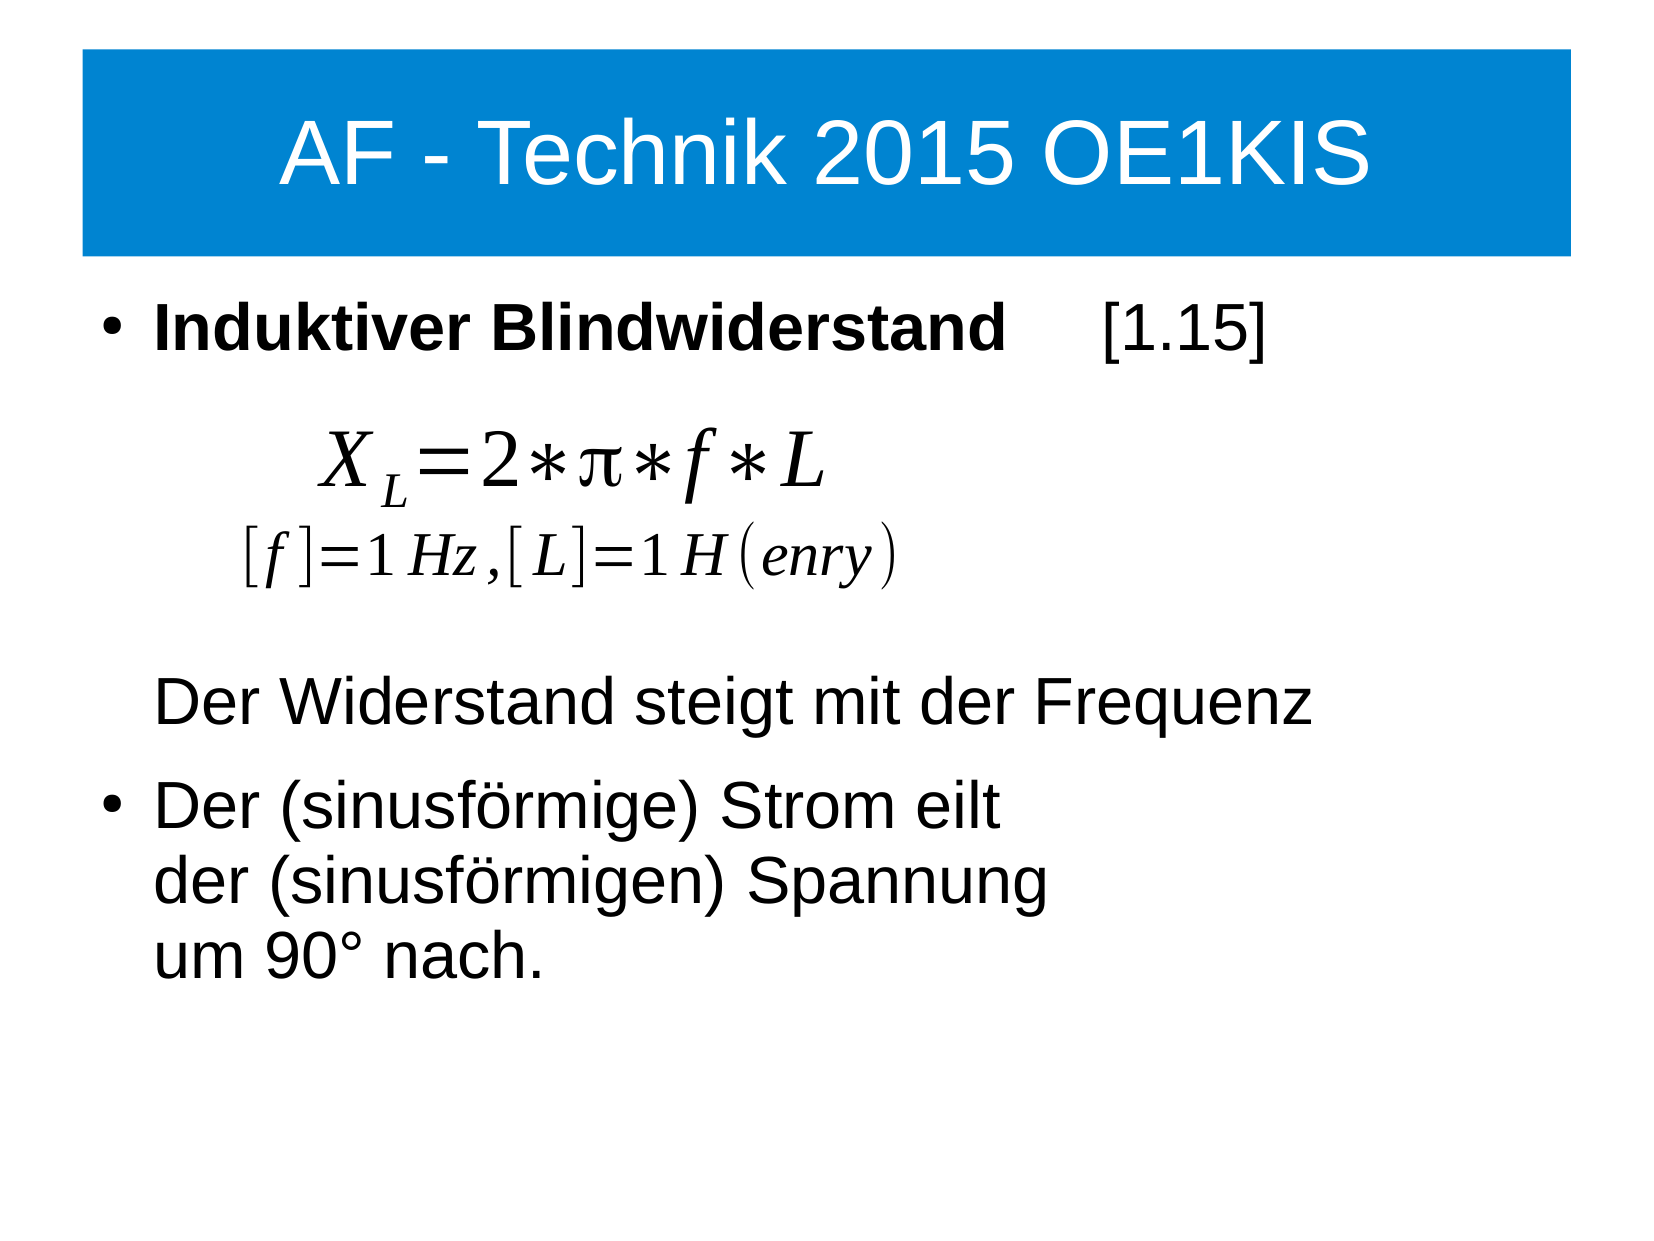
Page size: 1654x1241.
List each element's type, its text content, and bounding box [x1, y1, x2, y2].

title AF - Technik 2015 OE1KIS [82, 49, 1571, 257]
list Induktiver Blindwiderstand [1.15] Der Widerstand steigt mit der Frequenz Der (sinusförmige) Strom eilt der (sinusförmigen) Spannung um 90° nach. [82, 290, 1571, 1010]
chart [236, 413, 906, 594]
